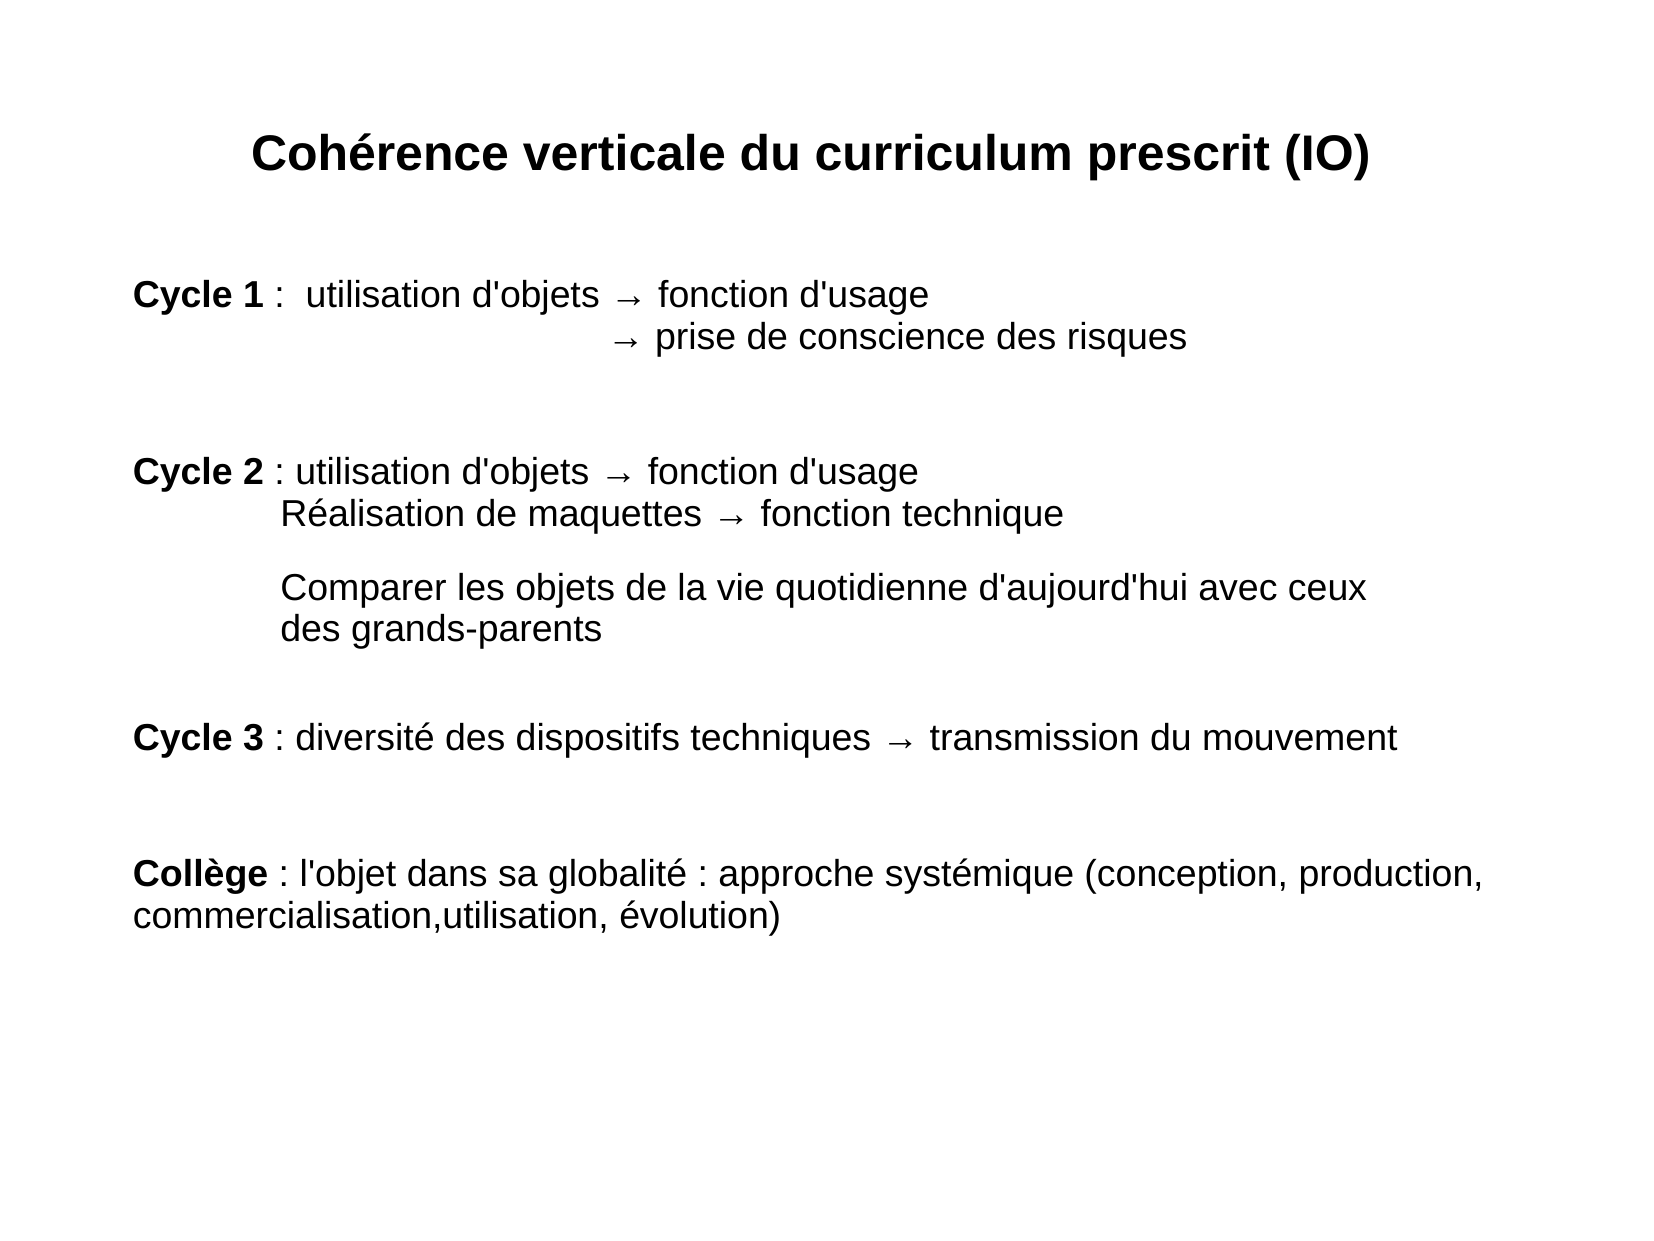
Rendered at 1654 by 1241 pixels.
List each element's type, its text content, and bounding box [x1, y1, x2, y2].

text_box Cycle 3 : diversité des dispositifs techniques → transmission du mouvement [118, 708, 1536, 766]
text_box Cohérence verticale du curriculum prescrit (IO) [236, 118, 1654, 190]
text_box Cycle 1 : utilisation d'objets → fonction d'usage → prise de conscience des risques [118, 265, 1388, 365]
text_box Cycle 2 : utilisation d'objets → fonction d'usage Réalisation de maquettes → fonction technique [118, 442, 1506, 542]
text_box Comparer les objets de la vie quotidienne d'aujourd'hui avec ceux des grands-parents [265, 558, 1393, 658]
text_box Collège : l'objet dans sa globalité : approche systémique (conception, production, commercialisation,utilisation, évolution) [118, 844, 1506, 944]
